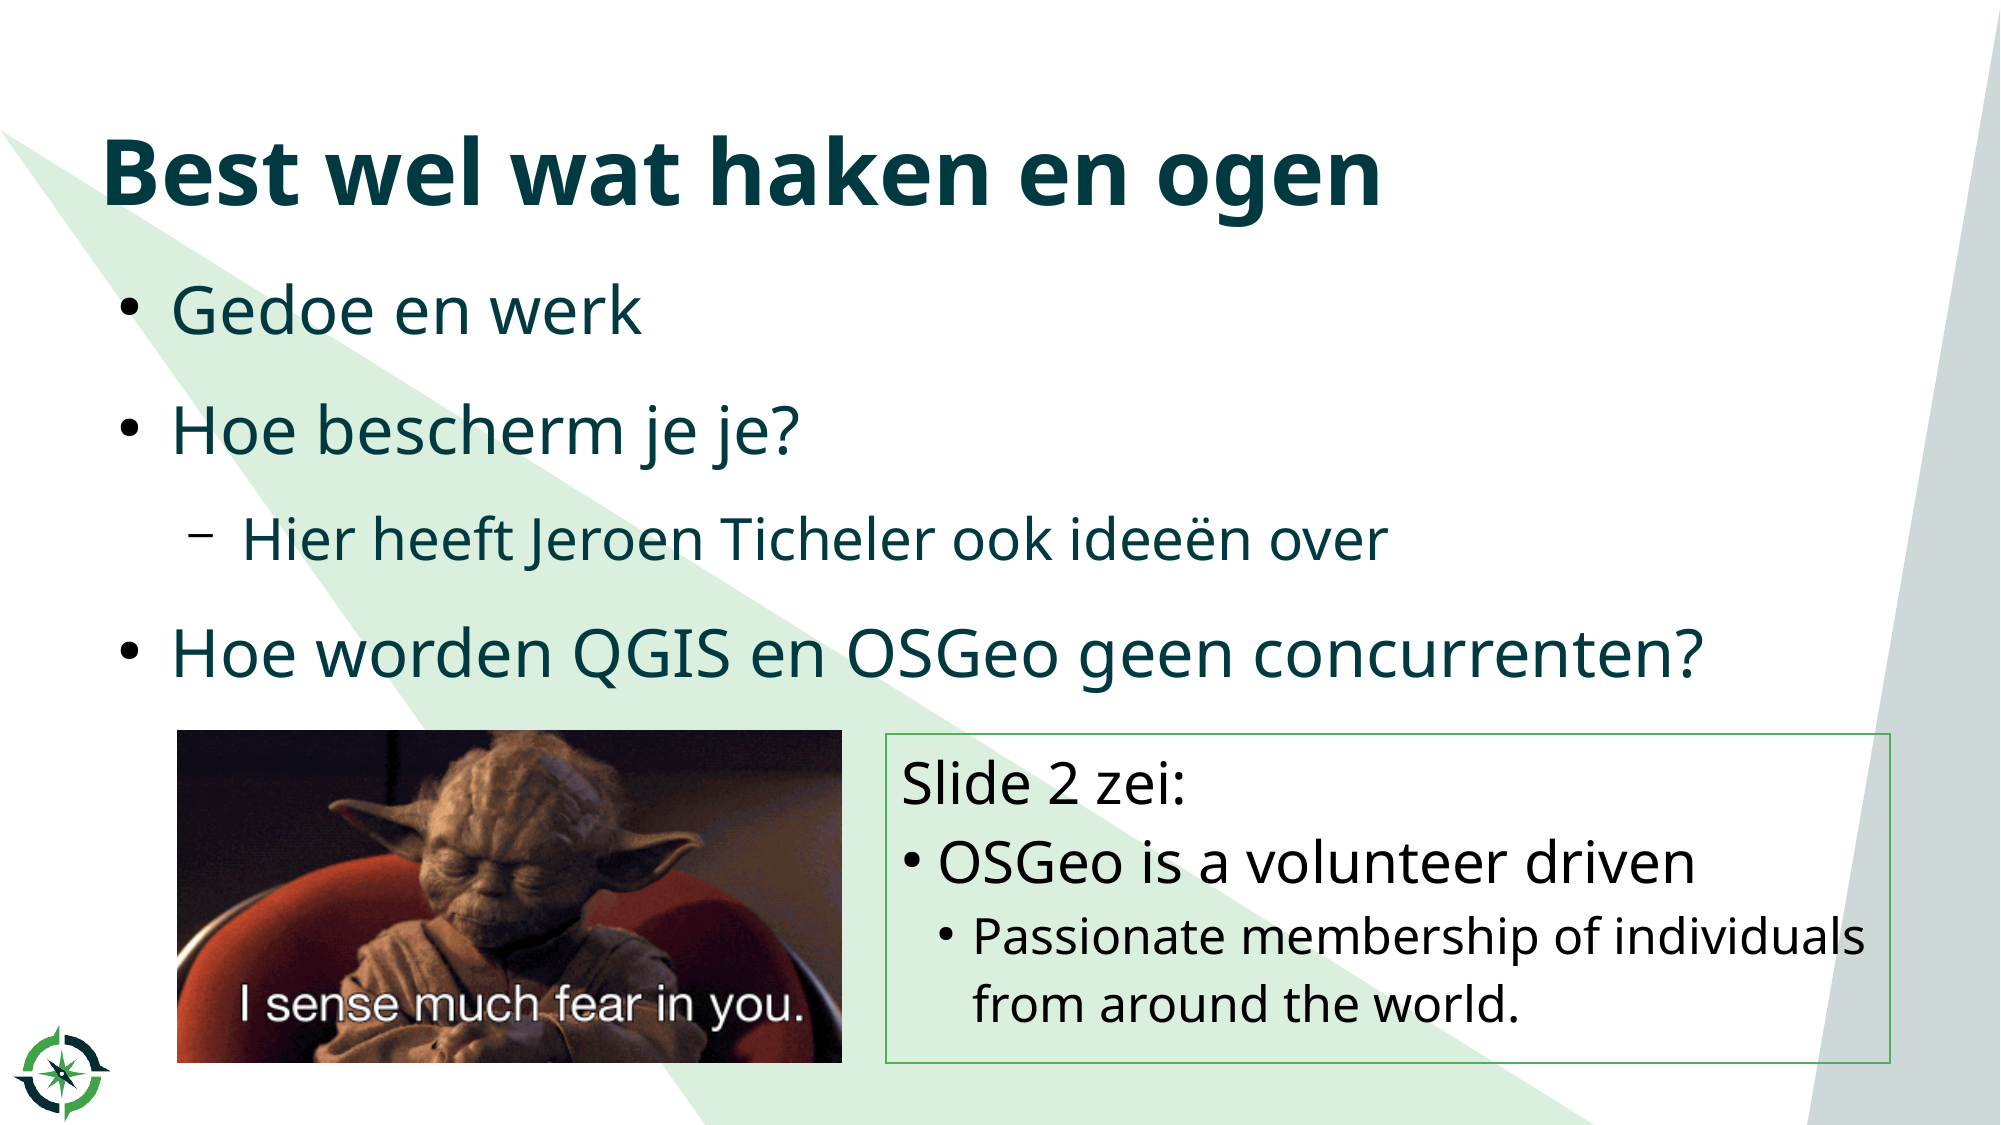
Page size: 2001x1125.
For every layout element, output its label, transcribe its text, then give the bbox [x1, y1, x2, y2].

title Best wel wat haken en ogen [99, 44, 1900, 233]
picture [12, 1024, 111, 1123]
list Gedoe en werk Hoe bescherm je je? Hier heeft Jeroen Ticheler ook ideeën over Hoe worden QGIS en OSGeo geen concurrenten? [99, 263, 1900, 739]
text_box Slide 2 zei: OSGeo is a volunteer driven Passionate membership of individuals from around the world. [885, 734, 1890, 1063]
picture [177, 730, 842, 1063]
